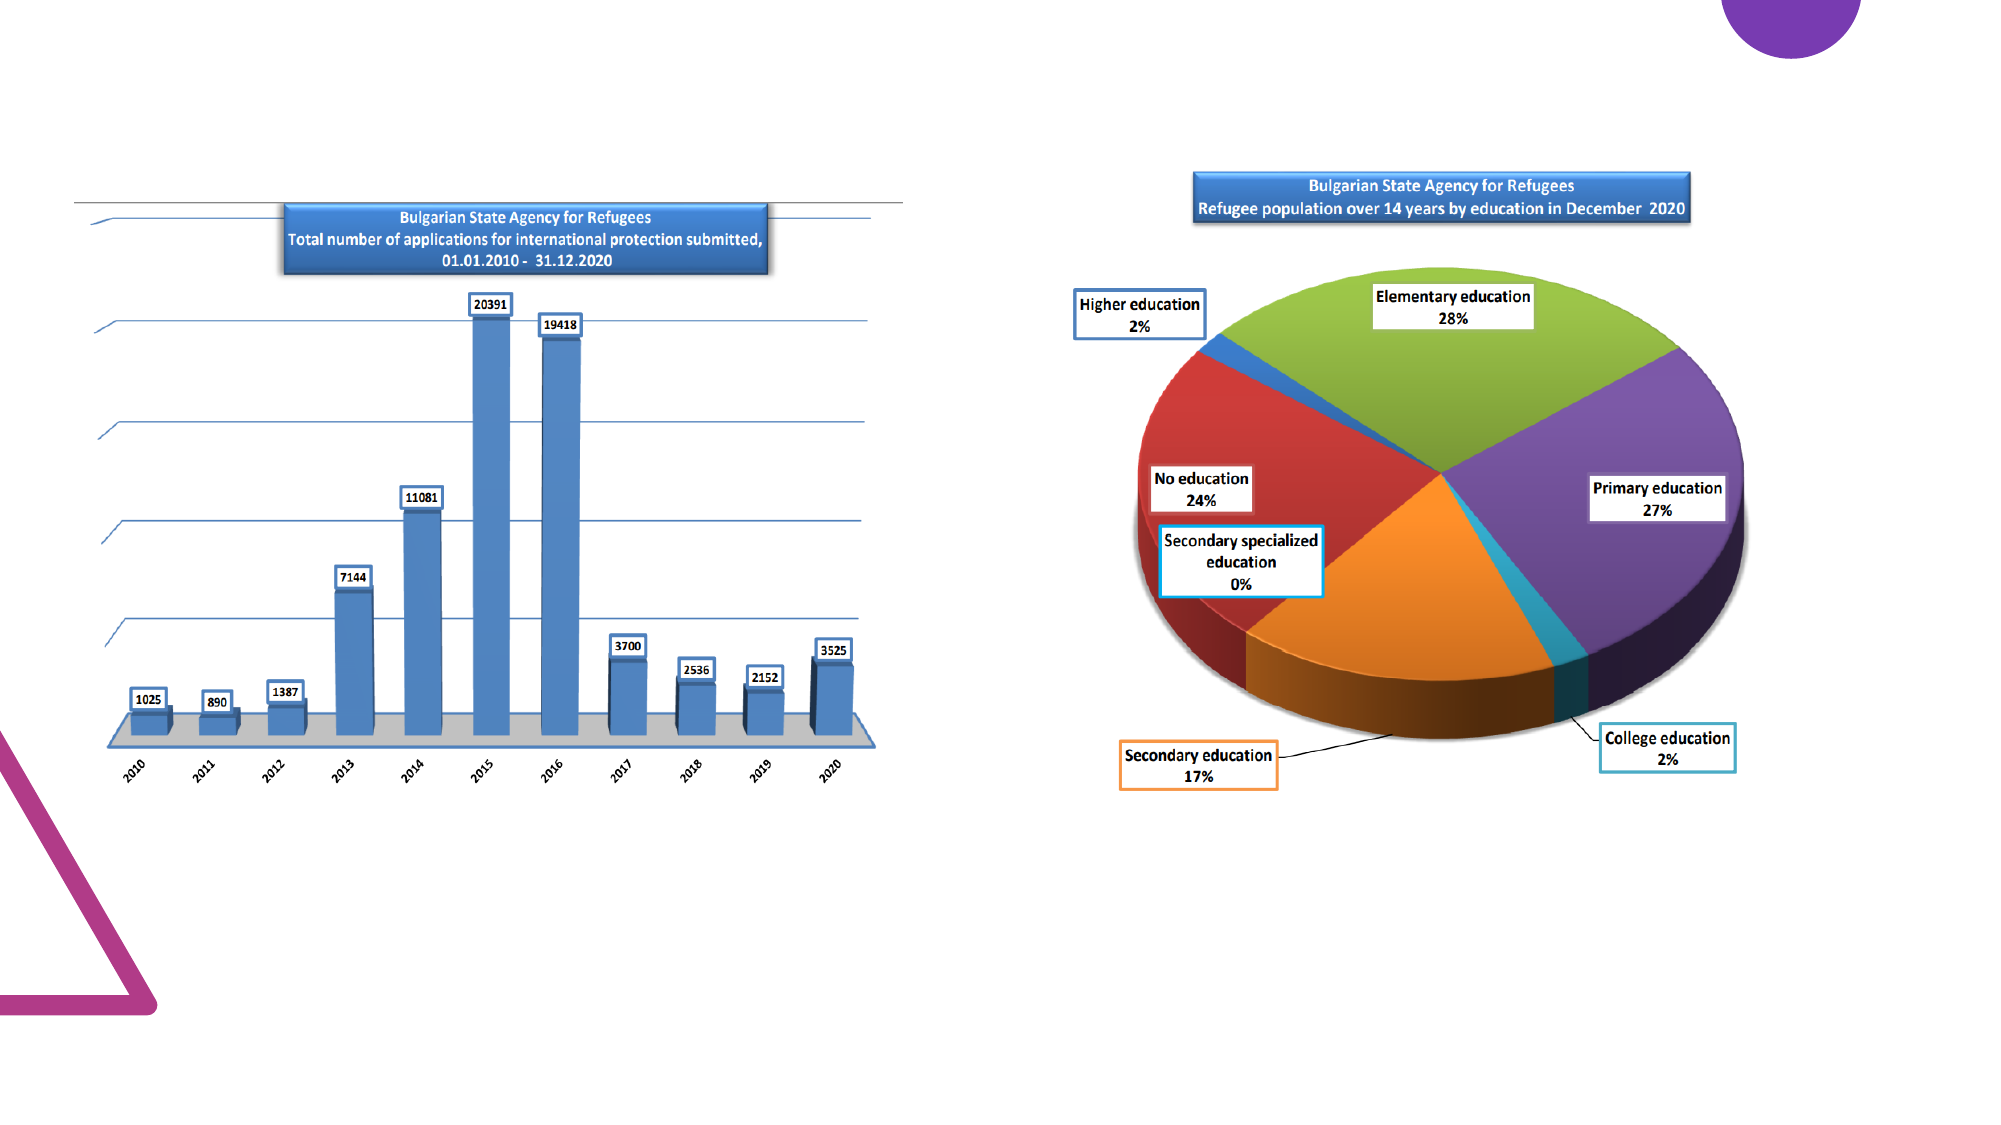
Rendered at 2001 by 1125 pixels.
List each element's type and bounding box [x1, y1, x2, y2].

picture [74, 168, 903, 825]
picture [1031, 168, 1839, 825]
